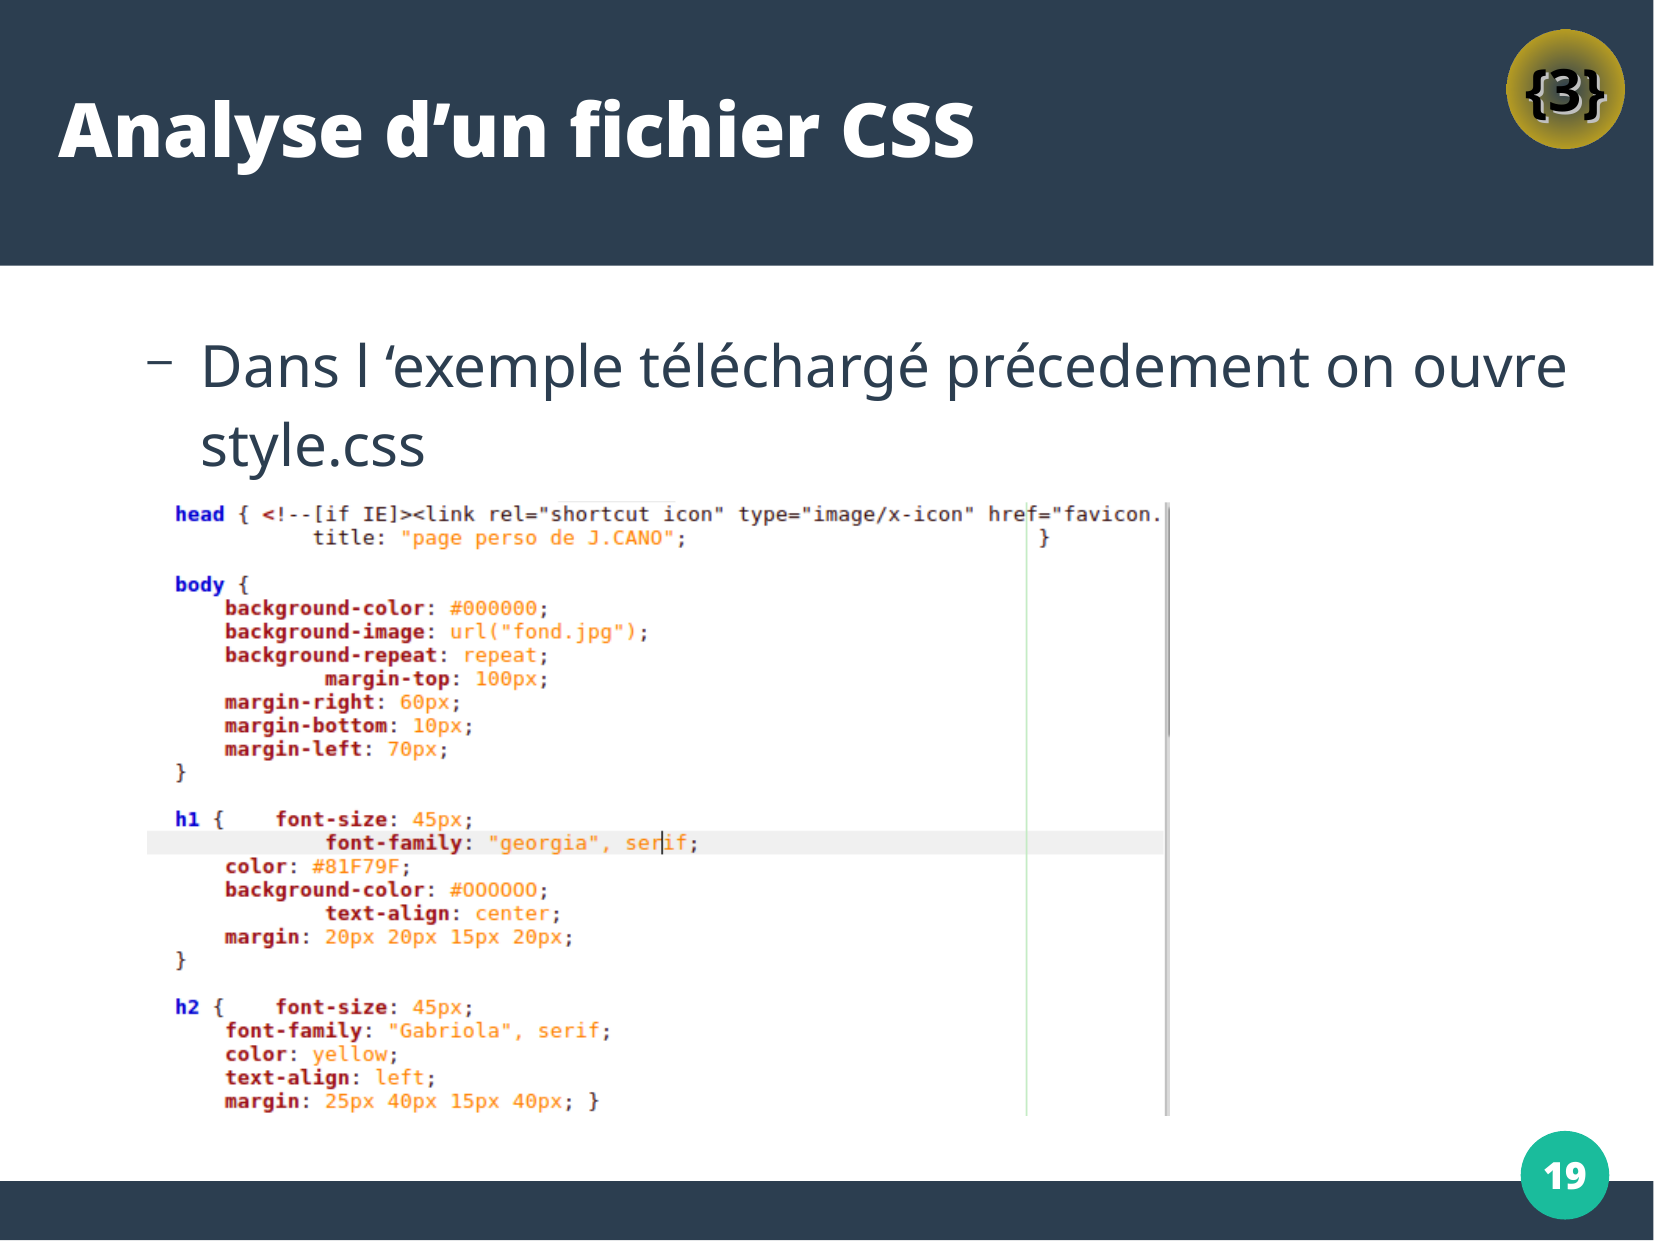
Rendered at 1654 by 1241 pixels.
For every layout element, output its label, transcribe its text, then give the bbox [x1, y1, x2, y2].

picture [147, 501, 1170, 1116]
text_box {3} [1506, 29, 1625, 149]
list Dans l ‘exemple téléchargé précedement on ouvre style.css [59, 324, 1595, 1152]
title Analyse d’un fichier CSS [59, 49, 1595, 207]
